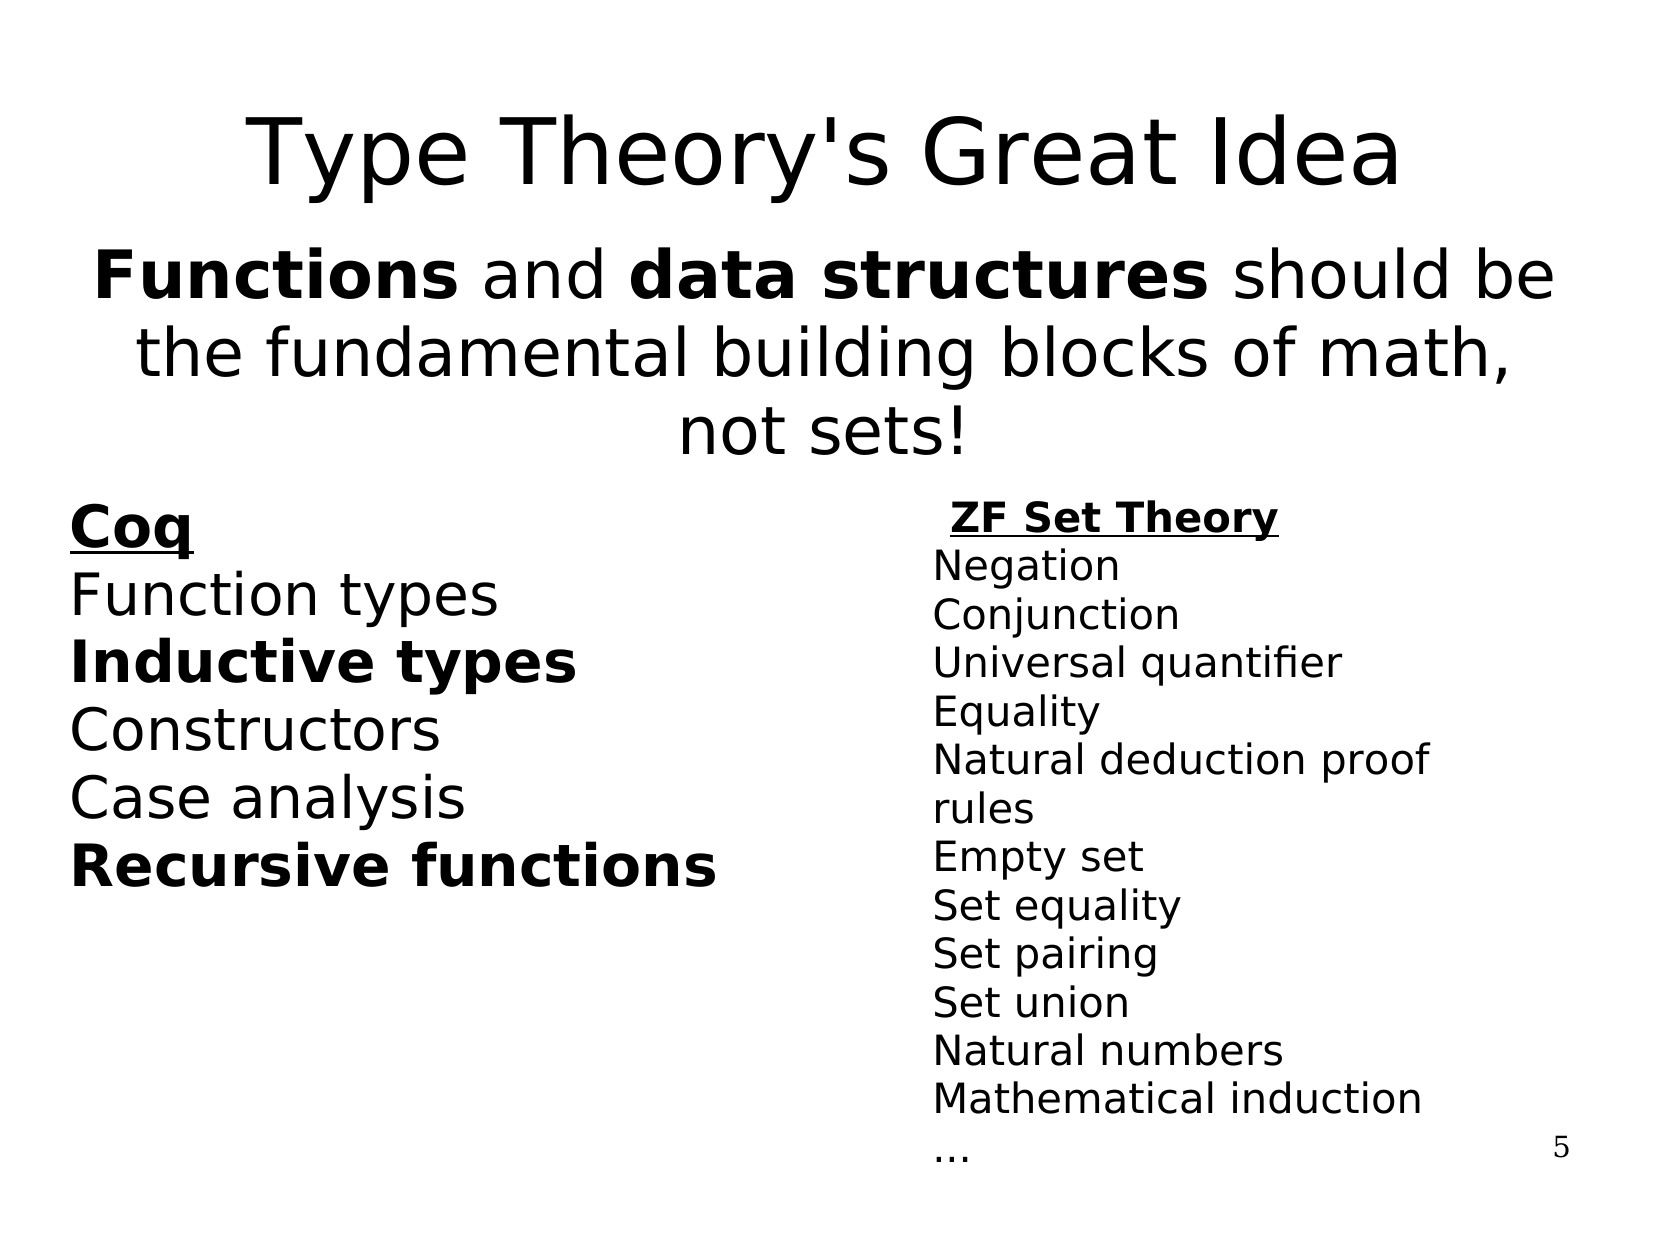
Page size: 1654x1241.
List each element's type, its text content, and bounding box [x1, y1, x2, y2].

text_box Coq Function types Inductive types Constructors Case analysis Recursive functions [37, 486, 901, 908]
title Type Theory's Great Idea [82, 49, 1571, 229]
text_box ZF Set Theory Negation Conjunction Universal quantifier Equality Natural deduction proof rules Empty set Set equality Set pairing Set union Natural numbers Mathematical induction ... [917, 486, 1528, 1180]
text_box Functions and data structures should be the fundamental building blocks of math, not sets! [75, 229, 1576, 478]
